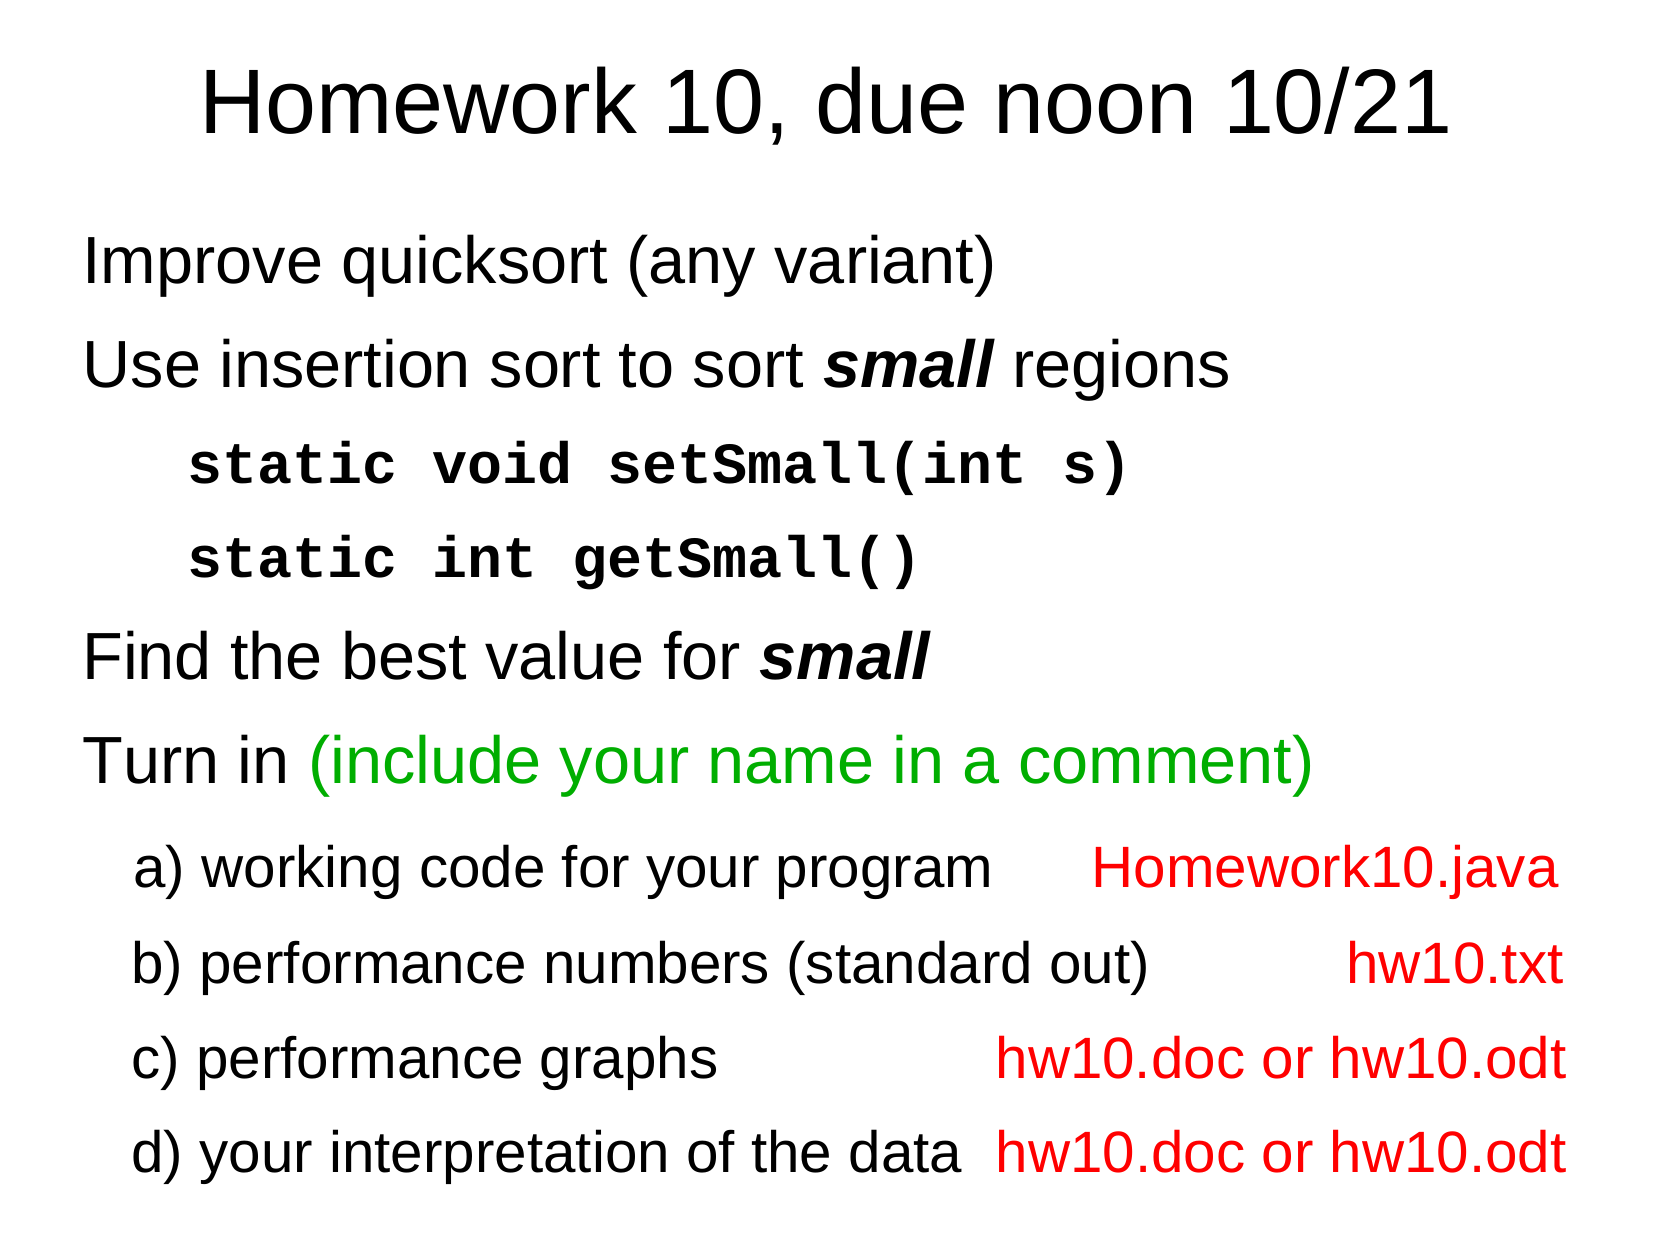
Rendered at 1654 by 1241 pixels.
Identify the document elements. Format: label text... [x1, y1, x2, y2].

title Homework 10, due noon 10/21 [82, 0, 1571, 204]
list Improve quicksort (any variant) Use insertion sort to sort small regions static void setSmall(int s) static int getSmall() Find the best value for small Turn in (include your name in a comment) a) working code for your program Homework10.java b) performance numbers (standard out) hw10.txt c) performance graphs hw10.doc or hw10.odt d) your interpretation of the data hw10.doc or hw10.odt [82, 219, 1571, 1186]
